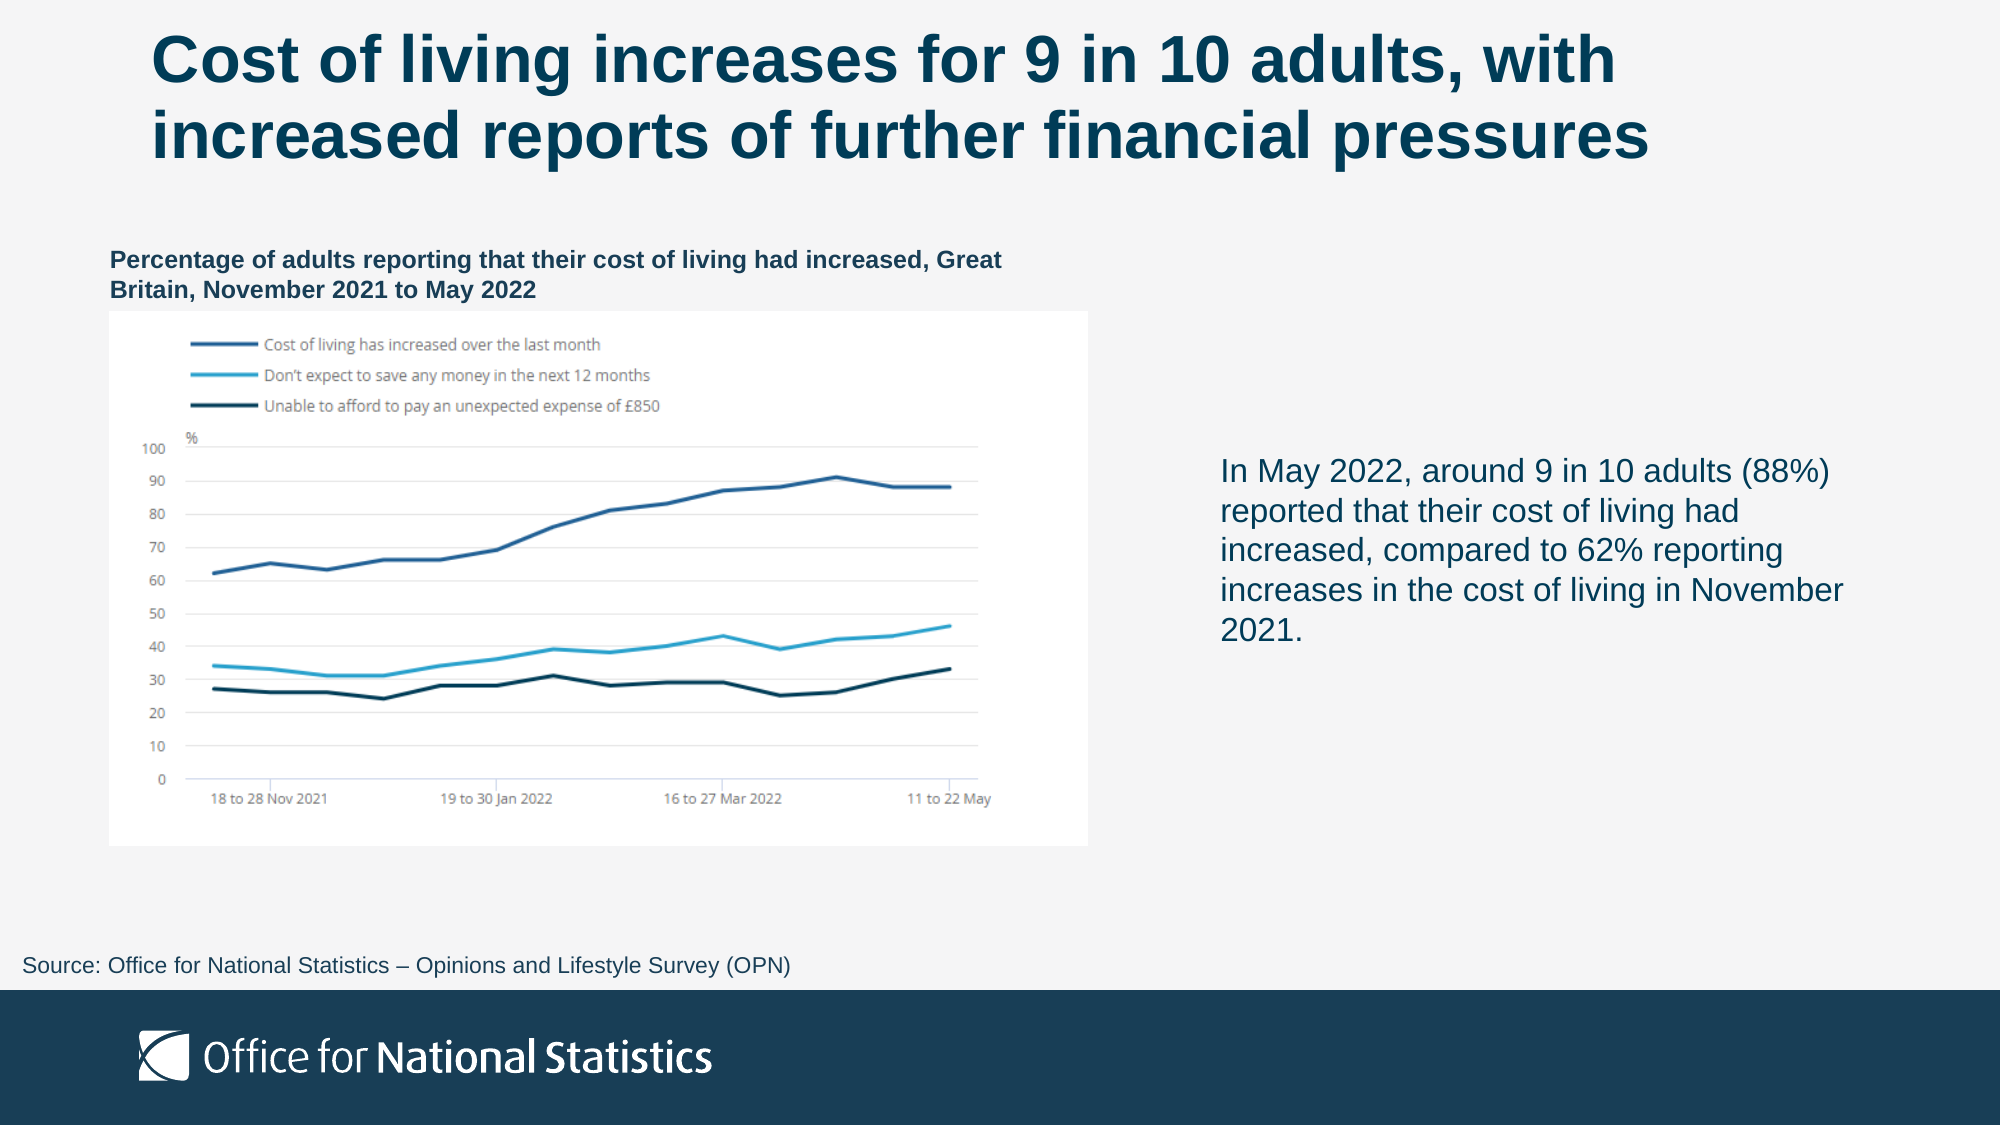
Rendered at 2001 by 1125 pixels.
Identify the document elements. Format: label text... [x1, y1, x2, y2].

text_box Source: Office for National Statistics – Opinions and Lifestyle Survey (OPN) [22, 942, 830, 986]
picture [109, 311, 1088, 846]
text_box Percentage of adults reporting that their cost of living had increased, Great Britain, November 2021 to May 2022 [109, 235, 1088, 311]
text_box In May 2022, around 9 in 10 adults (88%) reported that their cost of living had increased, compared to 62% reporting increases in the cost of living in November 2021. [1205, 441, 1891, 659]
title Cost of living increases for 9 in 10 adults, with increased reports of further financial pressures [151, 22, 1849, 176]
